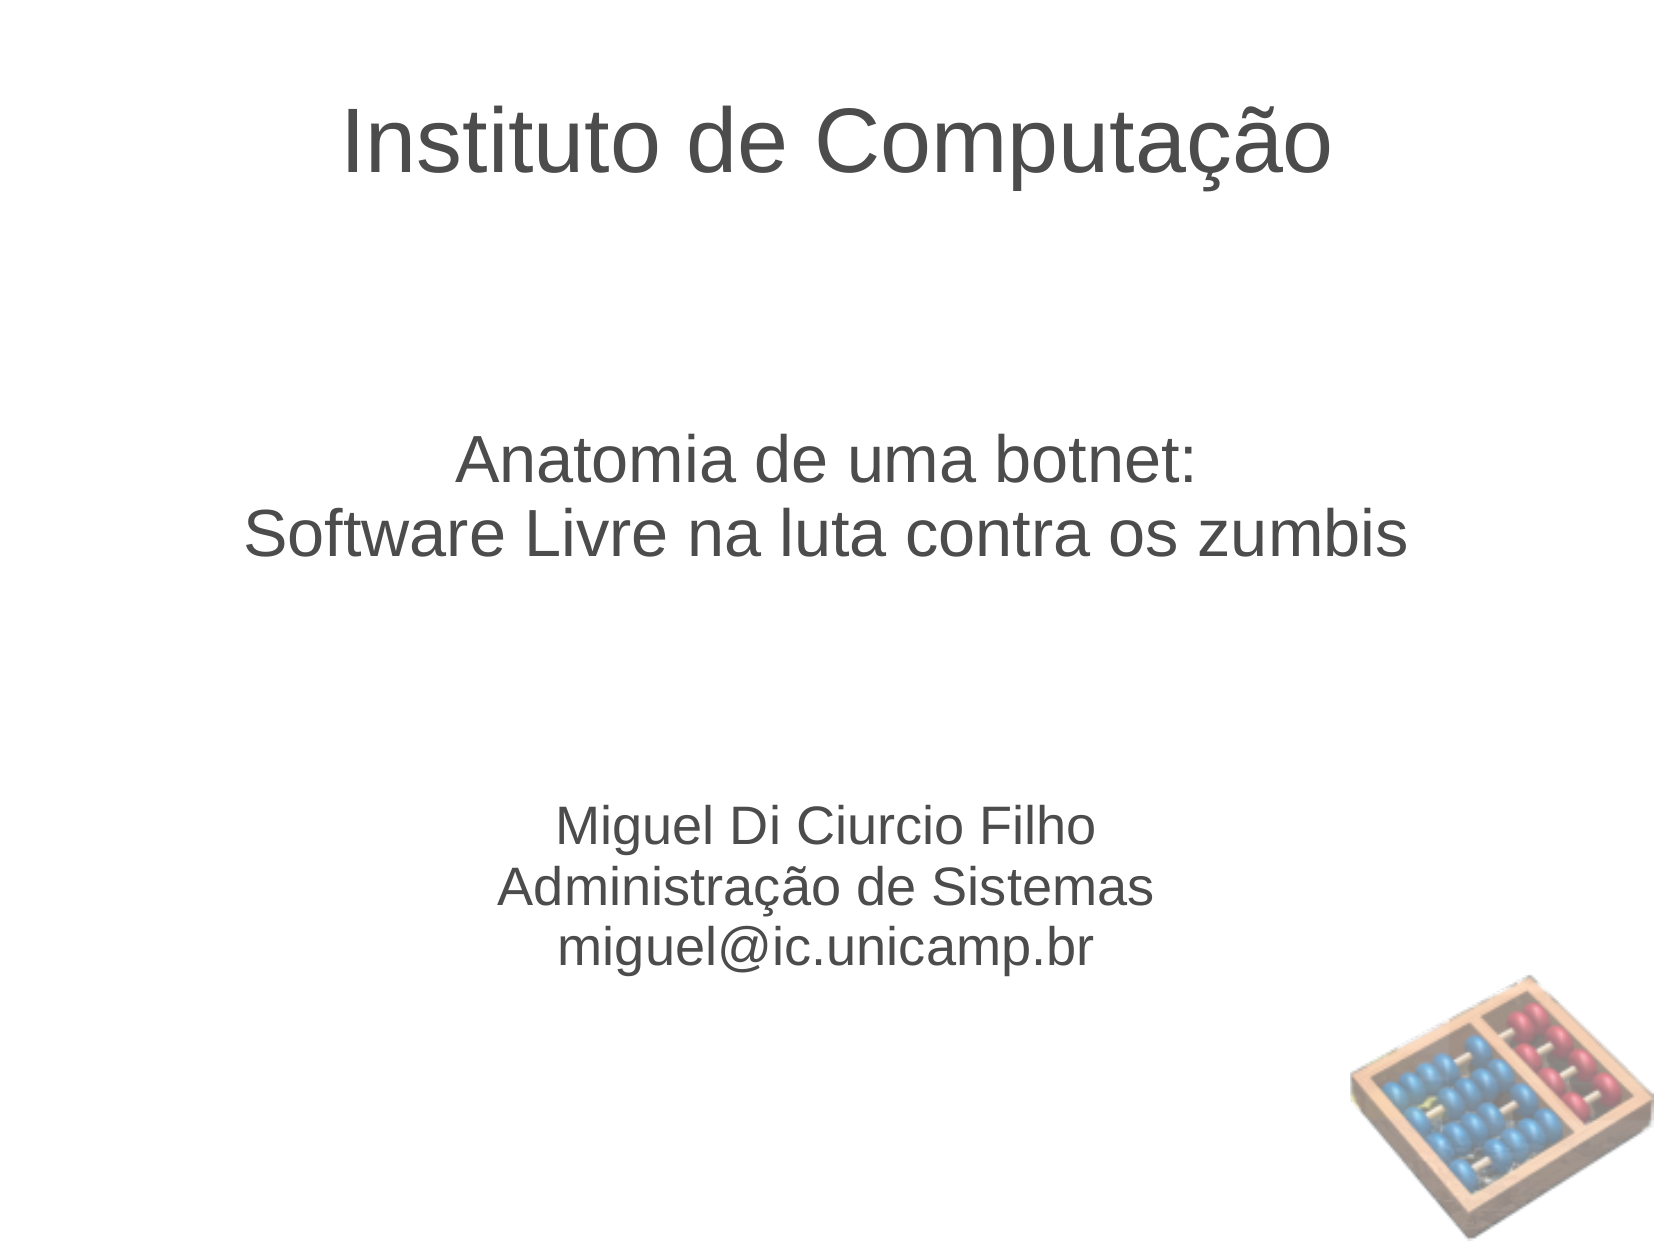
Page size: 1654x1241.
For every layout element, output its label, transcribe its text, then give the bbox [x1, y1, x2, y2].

subtitle Anatomia de uma botnet: Software Livre na luta contra os zumbis Miguel Di Ciurcio Filho Administração de Sistemas miguel@ic.unicamp.br [82, 297, 1571, 1102]
title Instituto de Computação [75, 44, 1601, 238]
